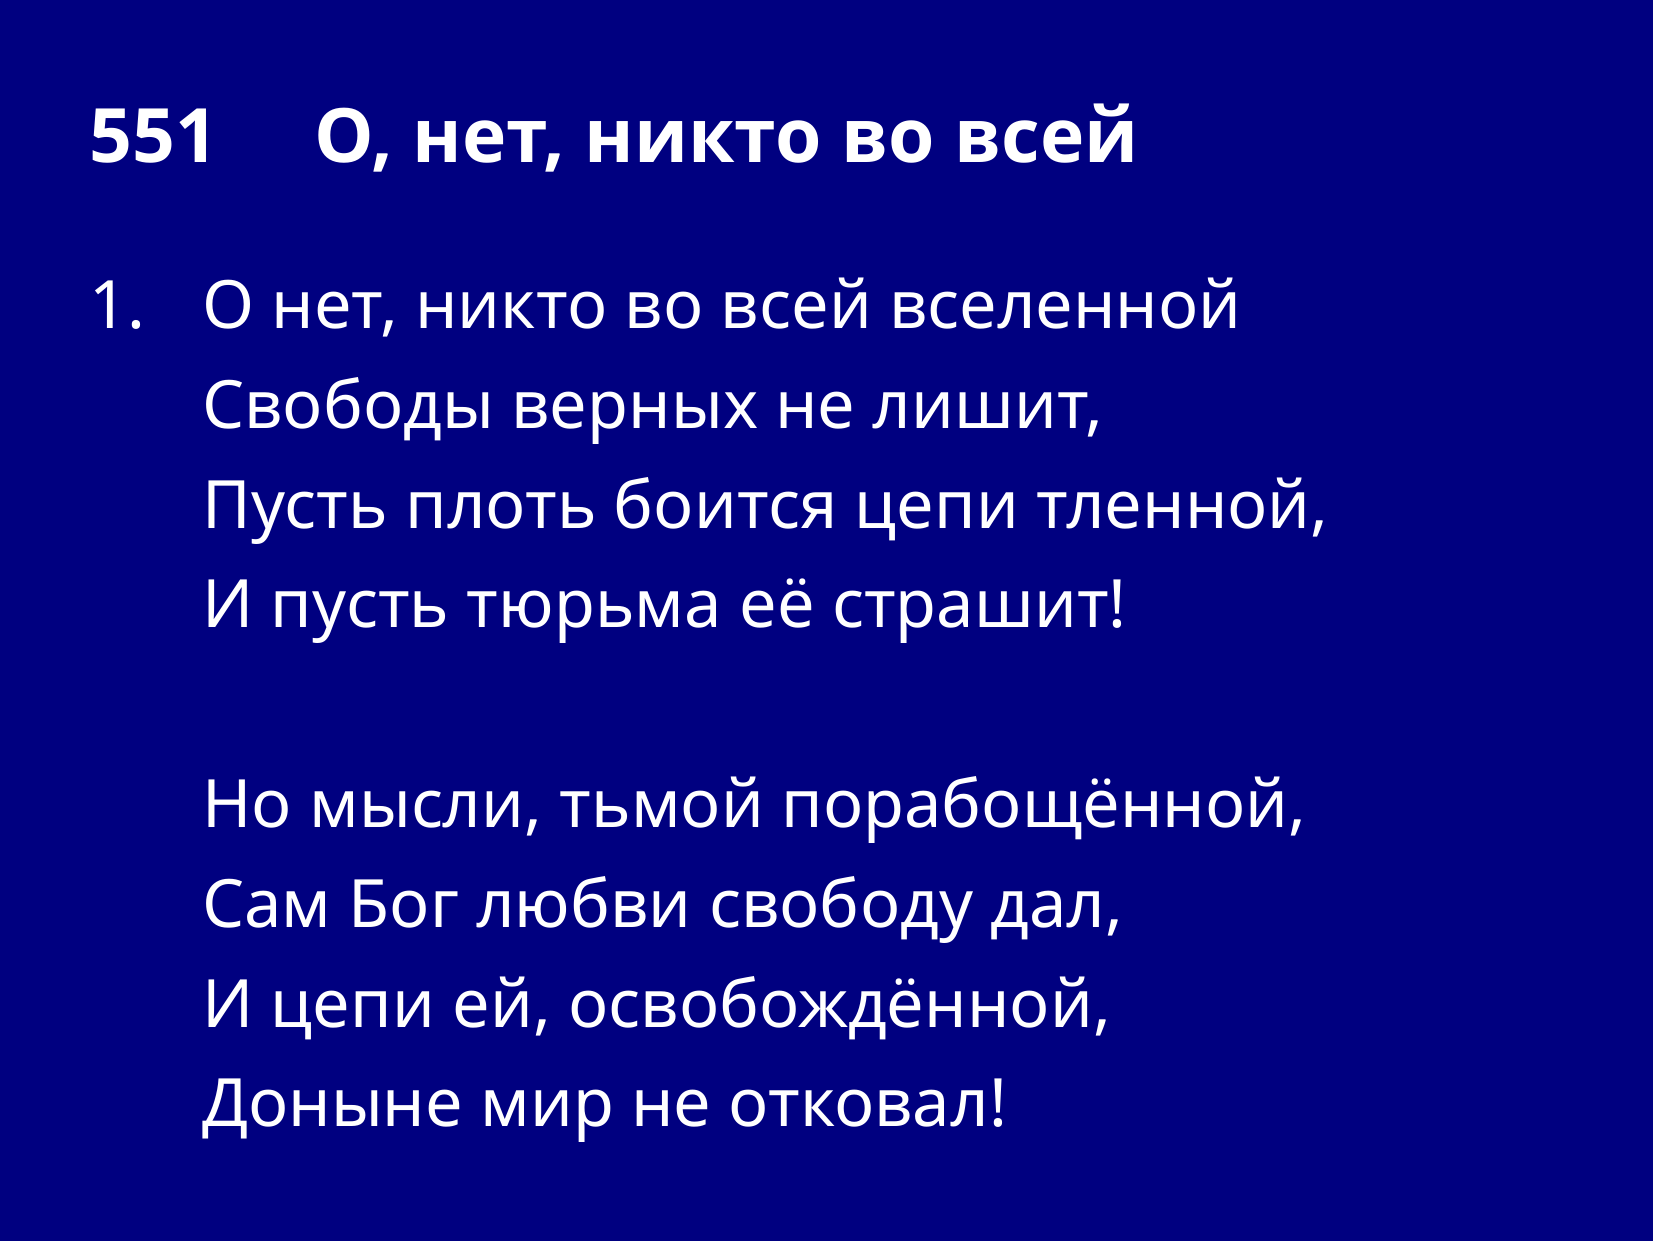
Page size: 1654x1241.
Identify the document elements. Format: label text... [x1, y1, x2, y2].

text_box 1. О нет, никто во всей вселенной Свободы верных не лишит, Пусть плоть боится цепи тленной, И пусть тюрьма её страшит! Но мысли, тьмой порабощённой, Сам Бог любви свободу дал, И цепи ей, освобождённой, Доныне мир не отковал! [75, 188, 1576, 1163]
text_box 551 О, нет, никто во всей [75, 75, 1576, 188]
